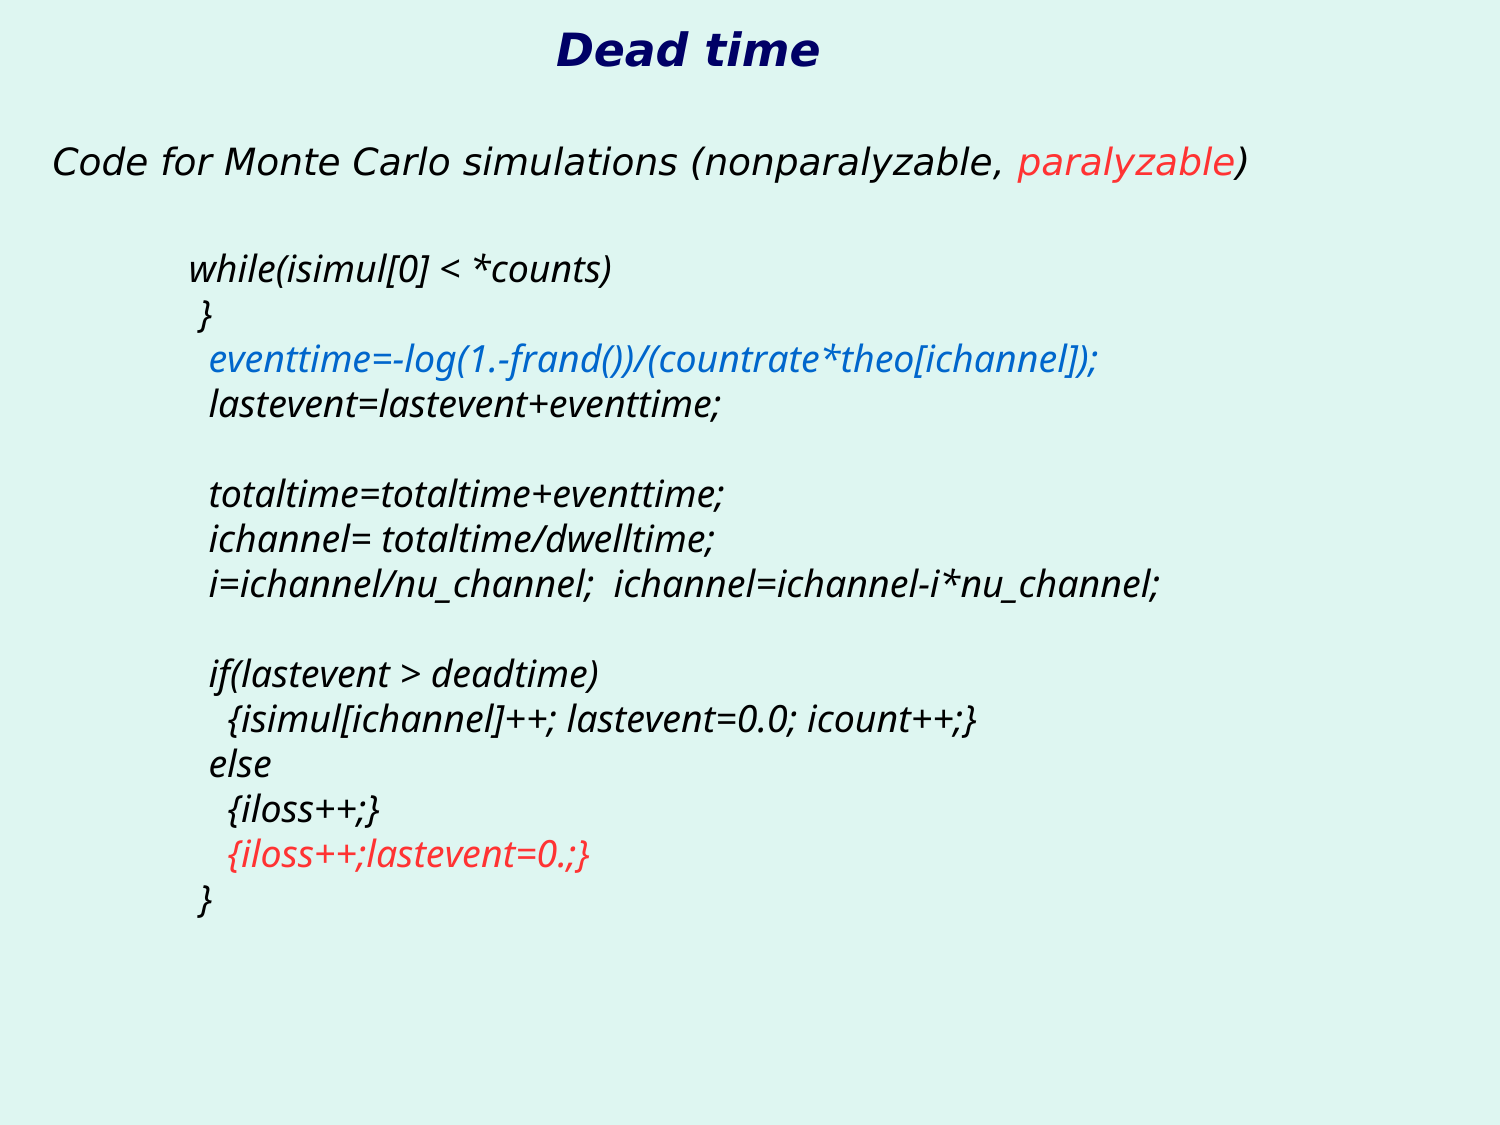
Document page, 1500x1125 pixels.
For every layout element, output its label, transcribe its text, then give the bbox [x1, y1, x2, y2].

text_box while(isimul[0] < *counts) } eventtime=-log(1.-frand())/(countrate*theo[ichannel]); lastevent=lastevent+eventtime; totaltime=totaltime+eventtime; ichannel= totaltime/dwelltime; i=ichannel/nu_channel; ichannel=ichannel-i*nu_channel; if(lastevent > deadtime) {isimul[ichannel]++; lastevent=0.0; icount++;} else {iloss++;} {iloss++;lastevent=0.;} } [125, 237, 1312, 928]
text_box Code for Monte Carlo simulations (nonparalyzable, paralyzable) [37, 130, 1266, 191]
text_box Dead time [540, 13, 951, 84]
